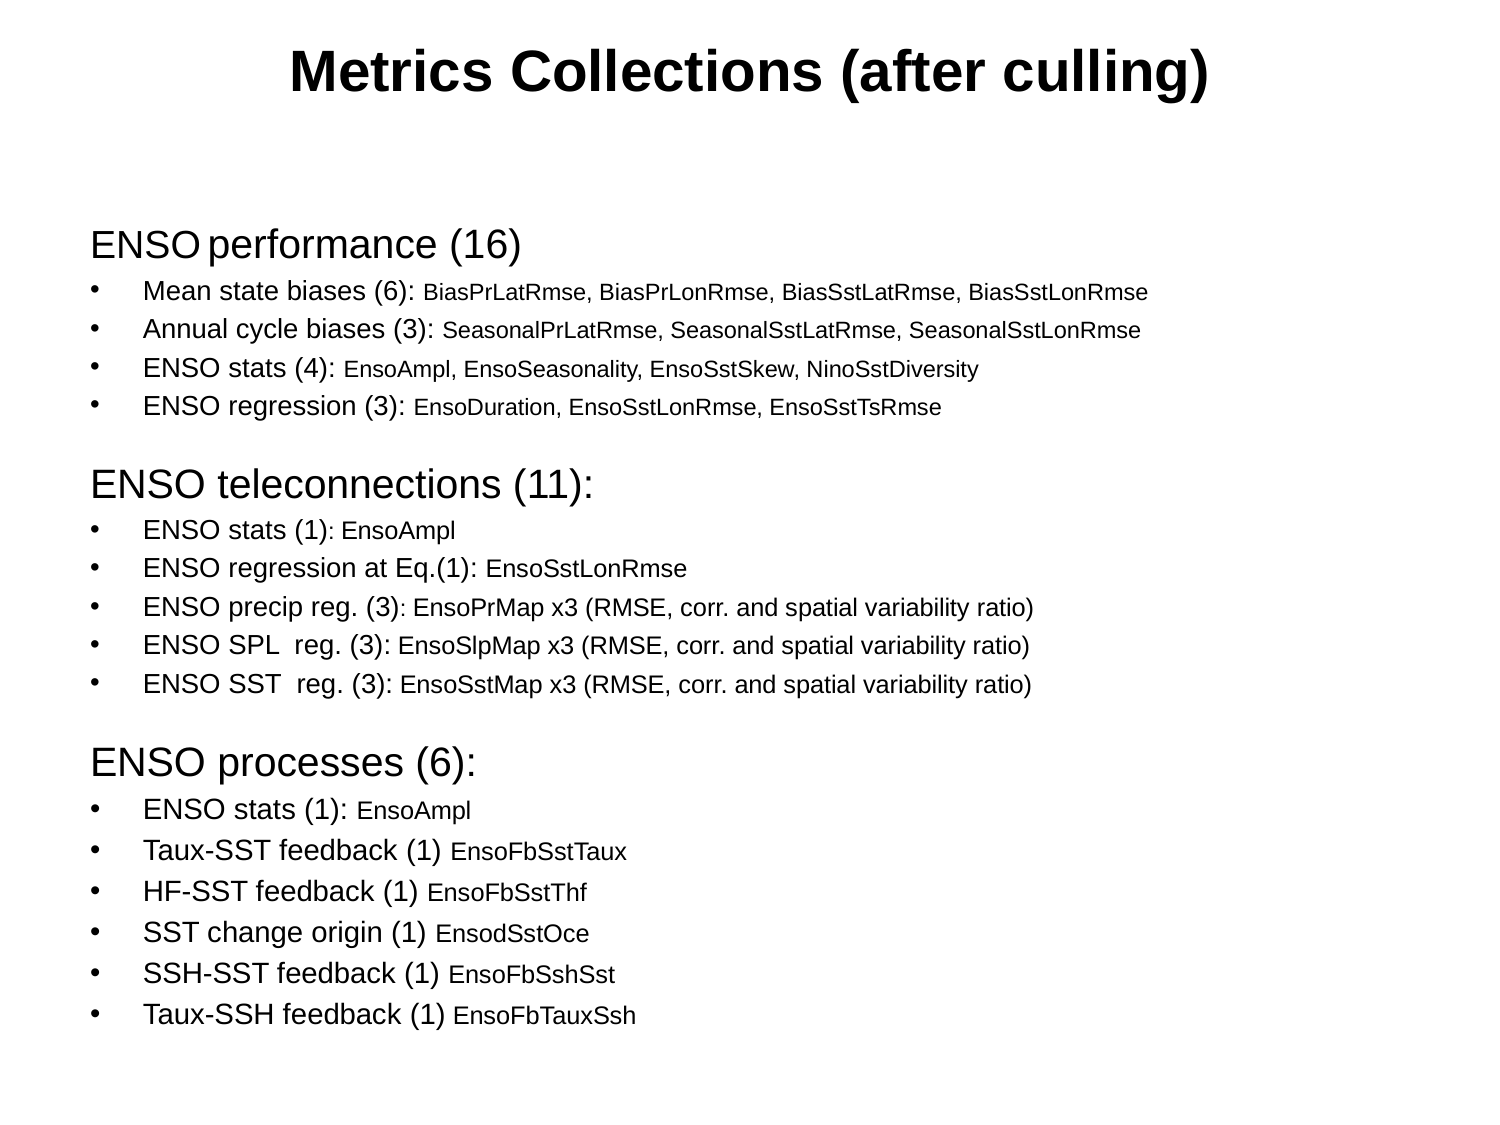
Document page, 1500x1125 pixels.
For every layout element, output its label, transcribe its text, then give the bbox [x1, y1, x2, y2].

title Metrics Collections (after culling) [25, 25, 1476, 111]
list ENSO performance (16) Mean state biases (6): BiasPrLatRmse, BiasPrLonRmse, BiasSstLatRmse, BiasSstLonRmse Annual cycle biases (3): SeasonalPrLatRmse, SeasonalSstLatRmse, SeasonalSstLonRmse ENSO stats (4): EnsoAmpl, EnsoSeasonality, EnsoSstSkew, NinoSstDiversity ENSO regression (3): EnsoDuration, EnsoSstLonRmse, EnsoSstTsRmse ENSO teleconnections (11): ENSO stats (1): EnsoAmpl ENSO regression at Eq.(1): EnsoSstLonRmse ENSO precip reg. (3): EnsoPrMap x3 (RMSE, corr. and spatial variability ratio) ENSO SPL reg. (3): EnsoSlpMap x3 (RMSE, corr. and spatial variability ratio) ENSO SST reg. (3): EnsoSstMap x3 (RMSE, corr. and spatial variability ratio) ENSO processes (6): ENSO stats (1): EnsoAmpl Taux-SST feedback (1) EnsoFbSstTaux HF-SST feedback (1) EnsoFbSstThf SST change origin (1) EnsodSstOce SSH-SST feedback (1) EnsoFbSshSst Taux-SSH feedback (1) EnsoFbTauxSsh [75, 210, 1425, 1040]
